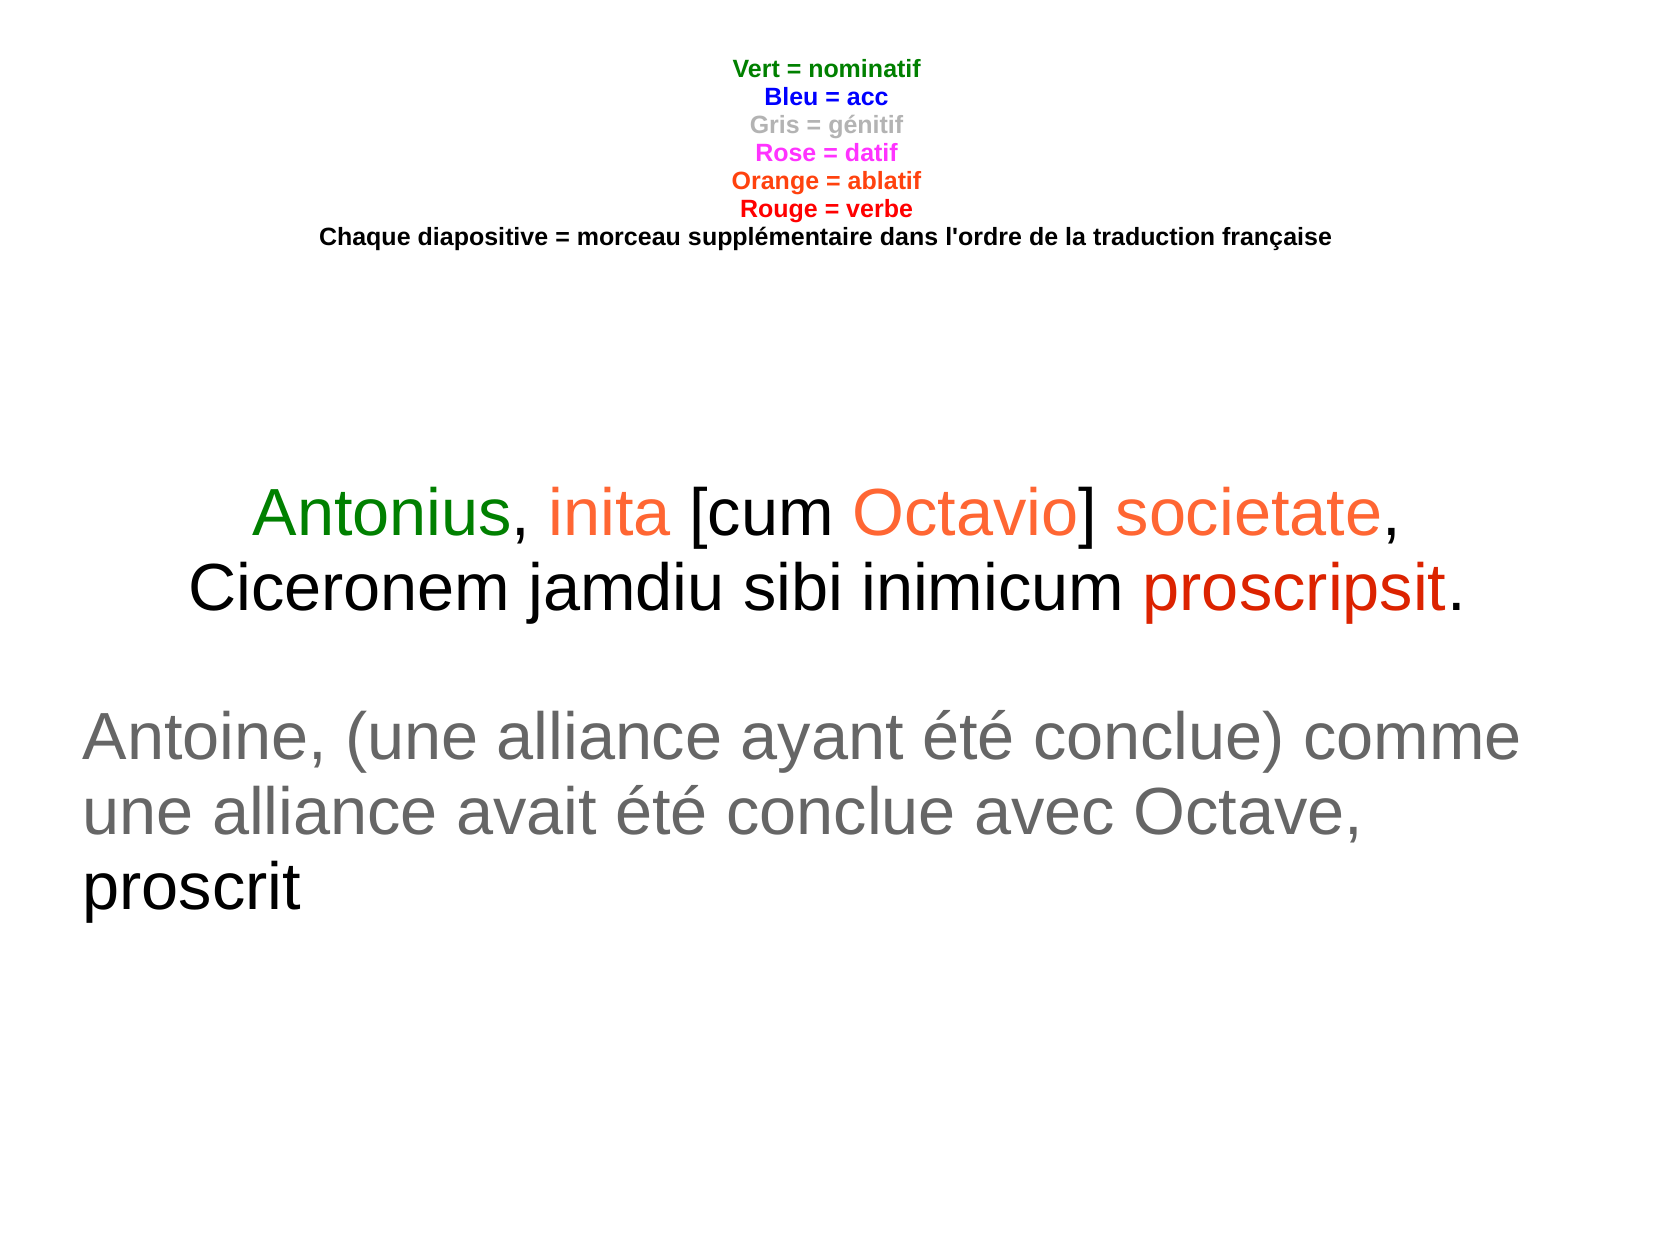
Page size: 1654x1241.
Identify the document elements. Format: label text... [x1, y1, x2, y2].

title Vert = nominatif Bleu = acc Gris = génitif Rose = datif Orange = ablatif Rouge = verbe Chaque diapositive = morceau supplémentaire dans l'ordre de la traduction française [82, 49, 1571, 257]
subtitle Antonius, inita [cum Octavio] societate, Ciceronem jamdiu sibi inimicum proscripsit. Antoine, (une alliance ayant été conclue) comme une alliance avait été conclue avec Octave, proscrit [82, 290, 1571, 1109]
